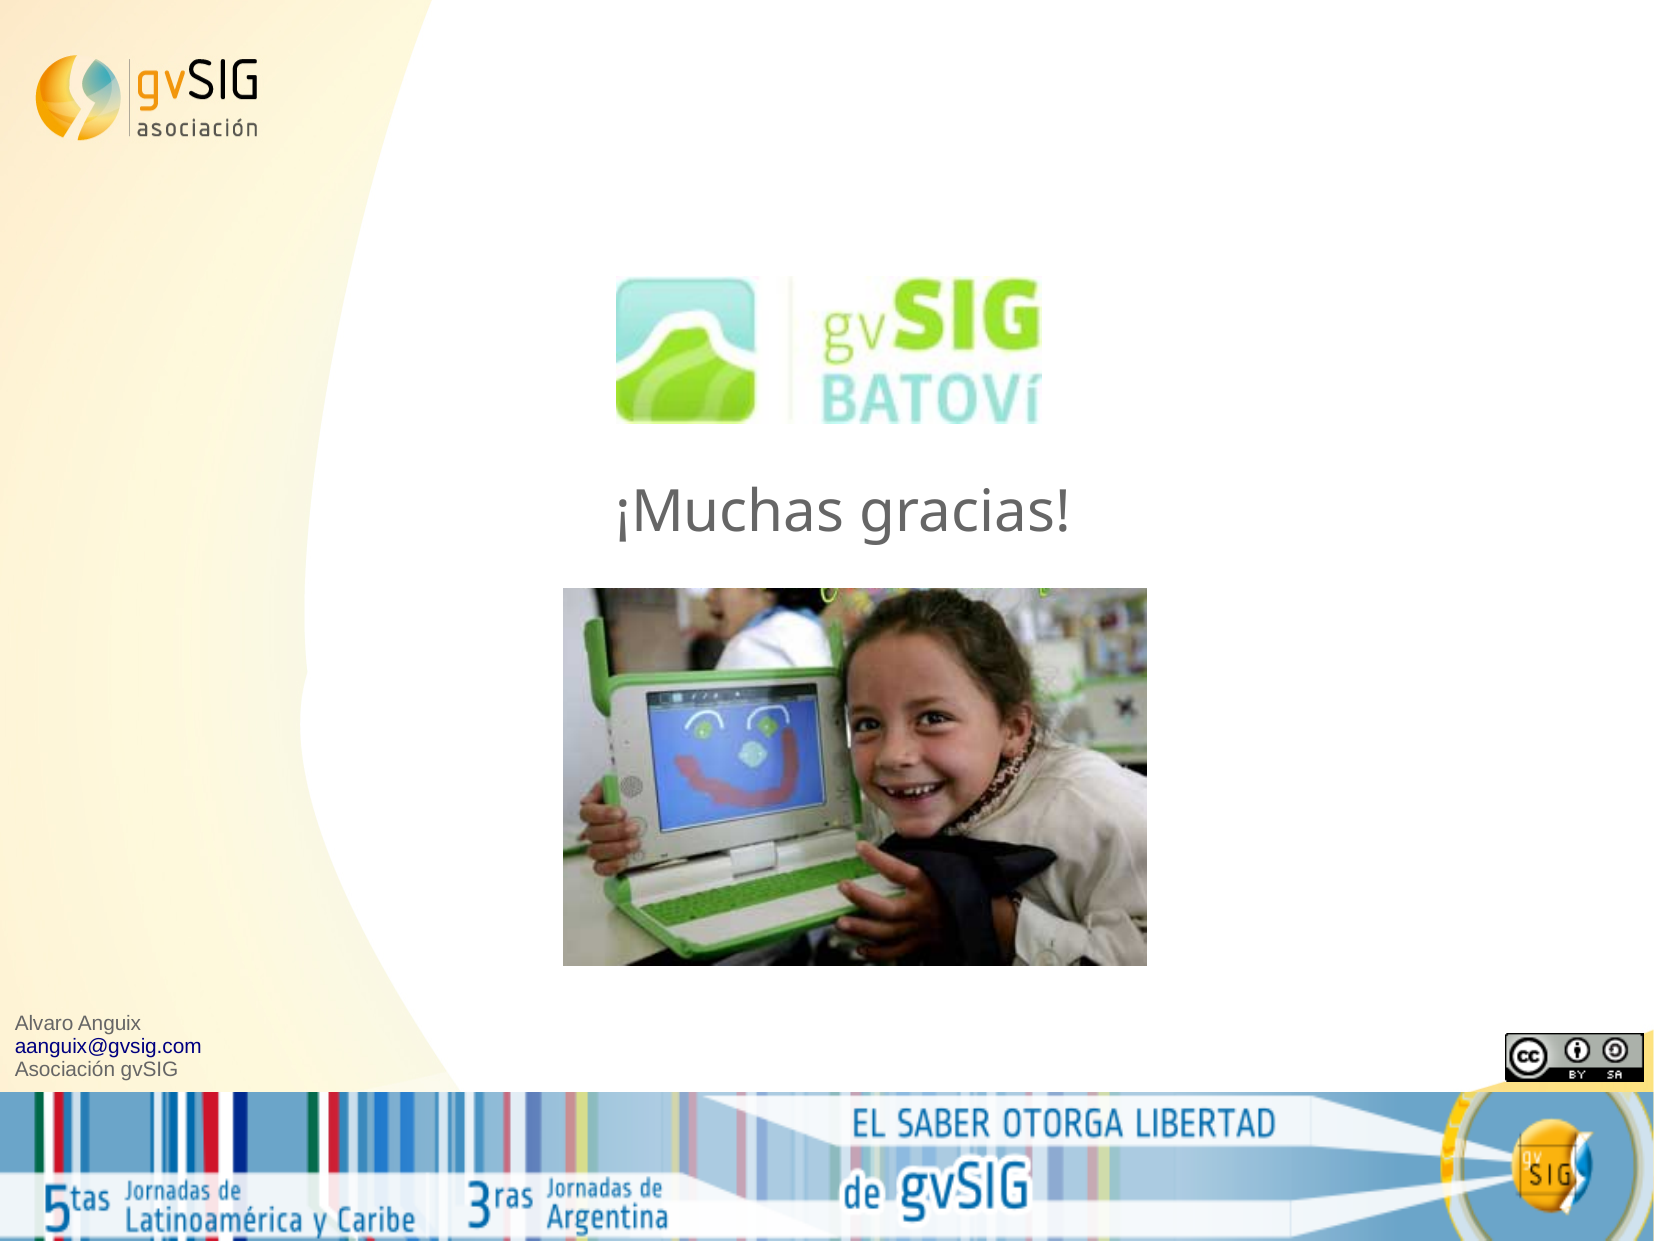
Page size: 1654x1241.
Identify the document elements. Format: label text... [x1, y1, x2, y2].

text_box ¡Muchas gracias! [600, 461, 1114, 543]
picture [0, 0, 1654, 1241]
text_box Alvaro Anguix aanguix@gvsig.com Asociación gvSIG [0, 1004, 355, 1090]
